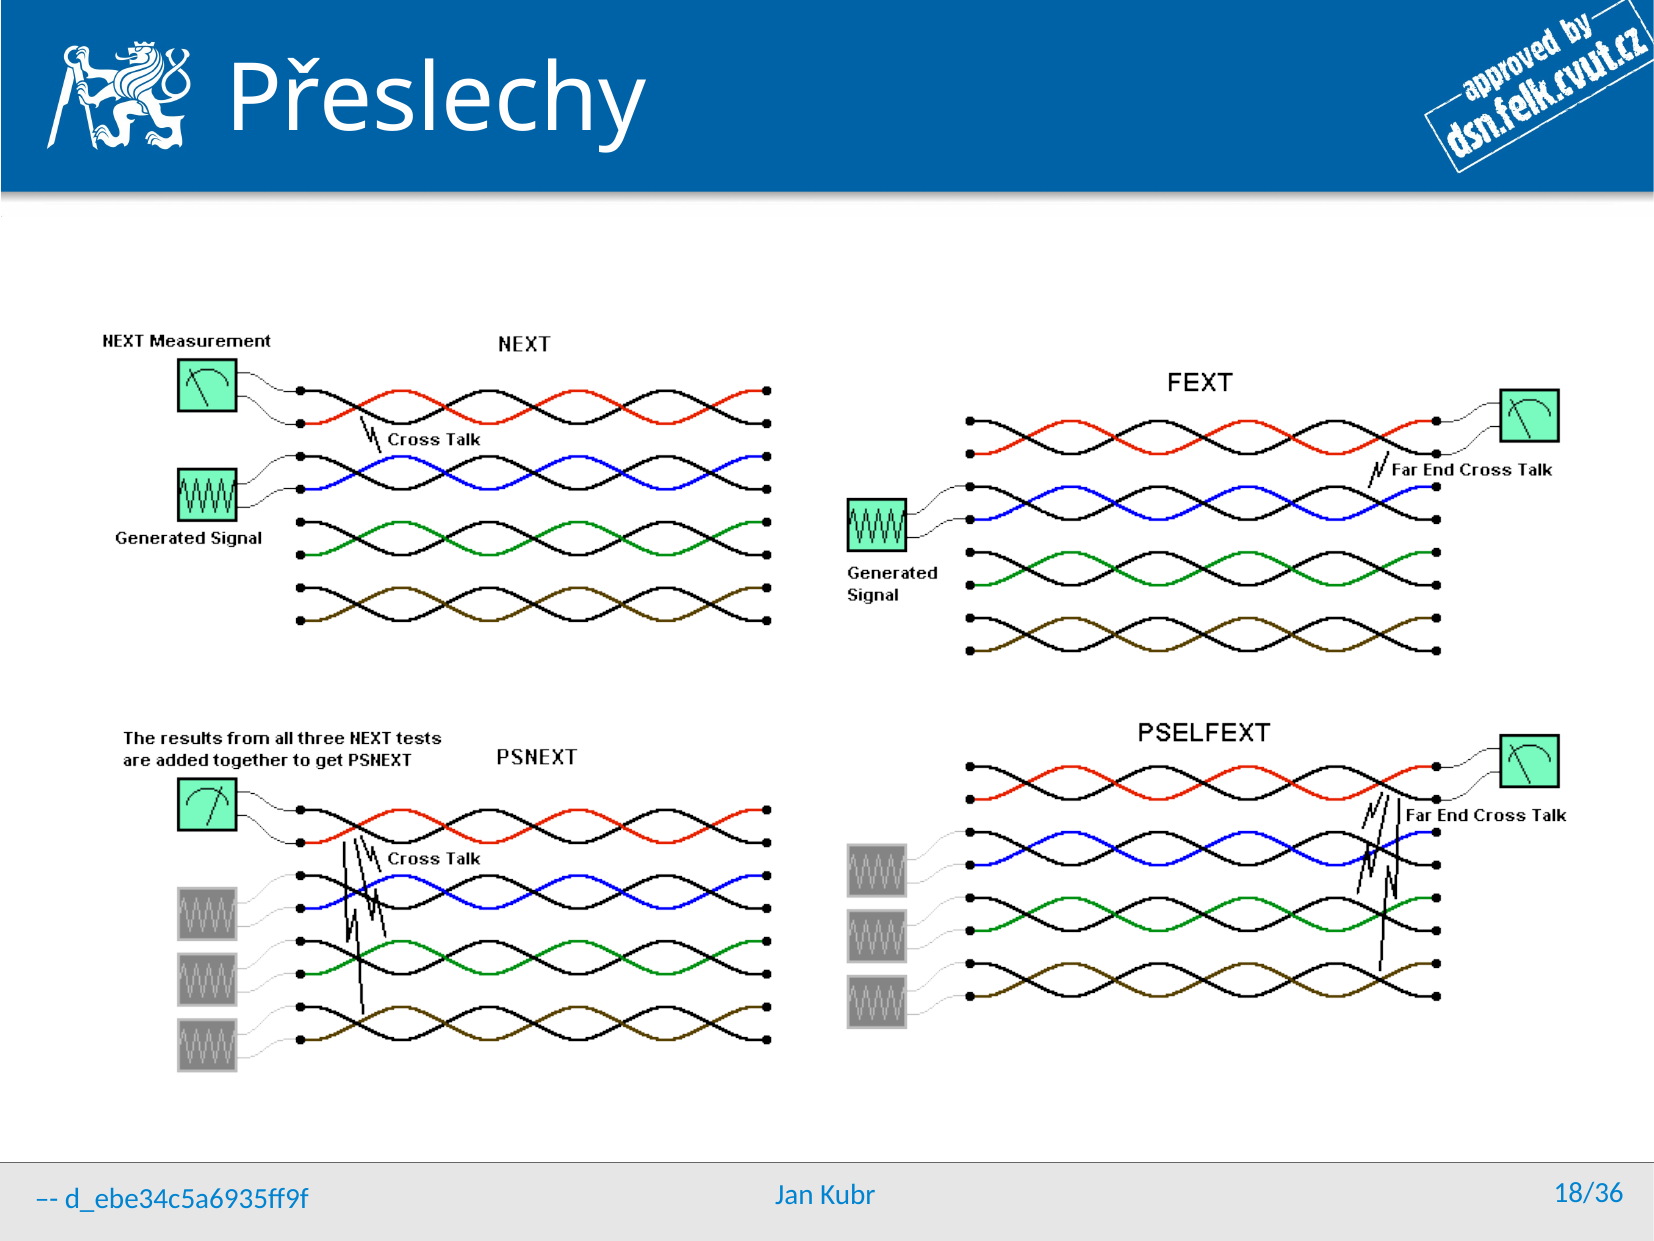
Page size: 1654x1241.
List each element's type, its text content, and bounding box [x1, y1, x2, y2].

picture [831, 351, 1587, 1053]
title Přeslechy [225, 0, 1426, 188]
picture [91, 316, 789, 1098]
picture [1, 0, 1654, 217]
